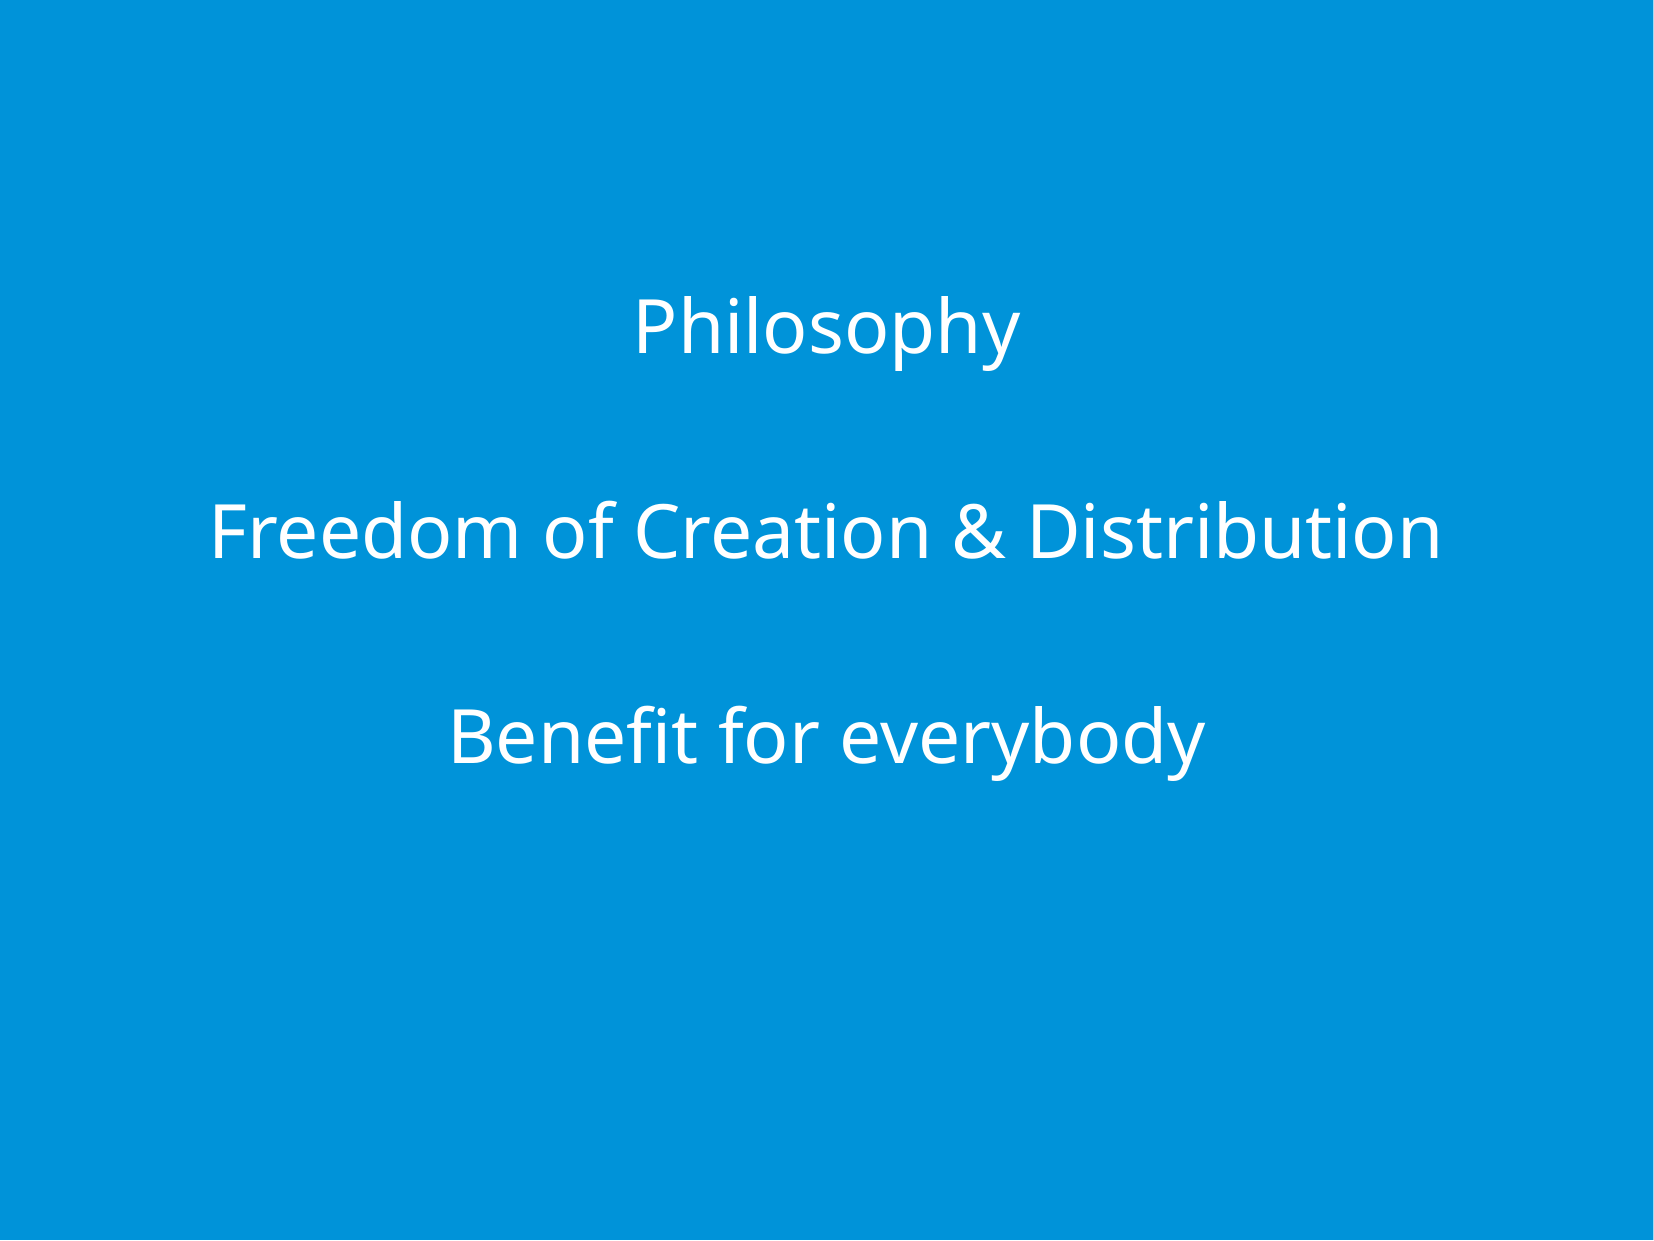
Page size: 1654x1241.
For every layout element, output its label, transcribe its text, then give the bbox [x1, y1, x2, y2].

subtitle Philosophy Freedom of Creation & Distribution Benefit for everybody [82, 49, 1571, 1010]
